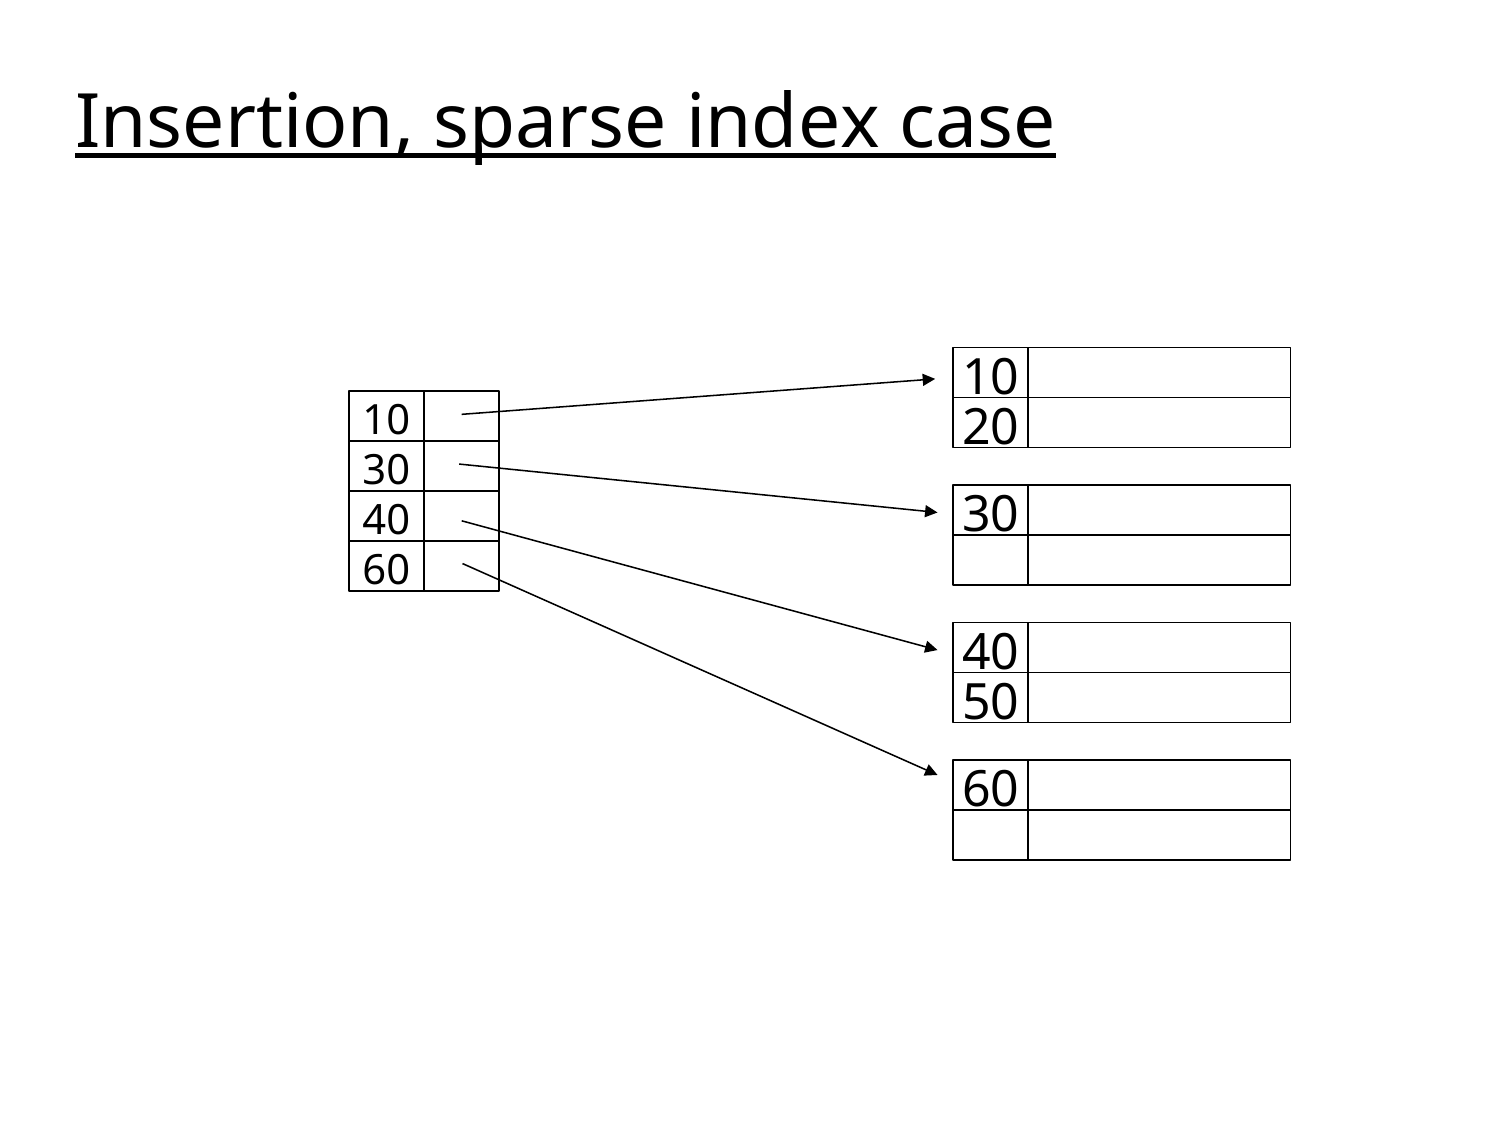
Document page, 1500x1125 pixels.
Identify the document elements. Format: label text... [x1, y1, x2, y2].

text_box 40 [953, 622, 1028, 673]
text_box 50 [953, 673, 1028, 723]
text_box [1028, 622, 1291, 723]
text_box [1028, 347, 1291, 448]
text_box 30 [953, 485, 1028, 536]
text_box [953, 760, 1291, 861]
text_box 40 [348, 490, 423, 540]
text_box 10 [348, 390, 423, 440]
list [99, 312, 1375, 988]
text_box 10 [953, 347, 1028, 398]
text_box 60 [953, 760, 1028, 811]
text_box [953, 485, 1291, 586]
text_box 60 [348, 540, 424, 591]
title Insertion, sparse index case [60, 45, 1336, 184]
text_box [423, 390, 499, 591]
text_box 20 [953, 398, 1028, 448]
text_box 30 [348, 440, 424, 490]
